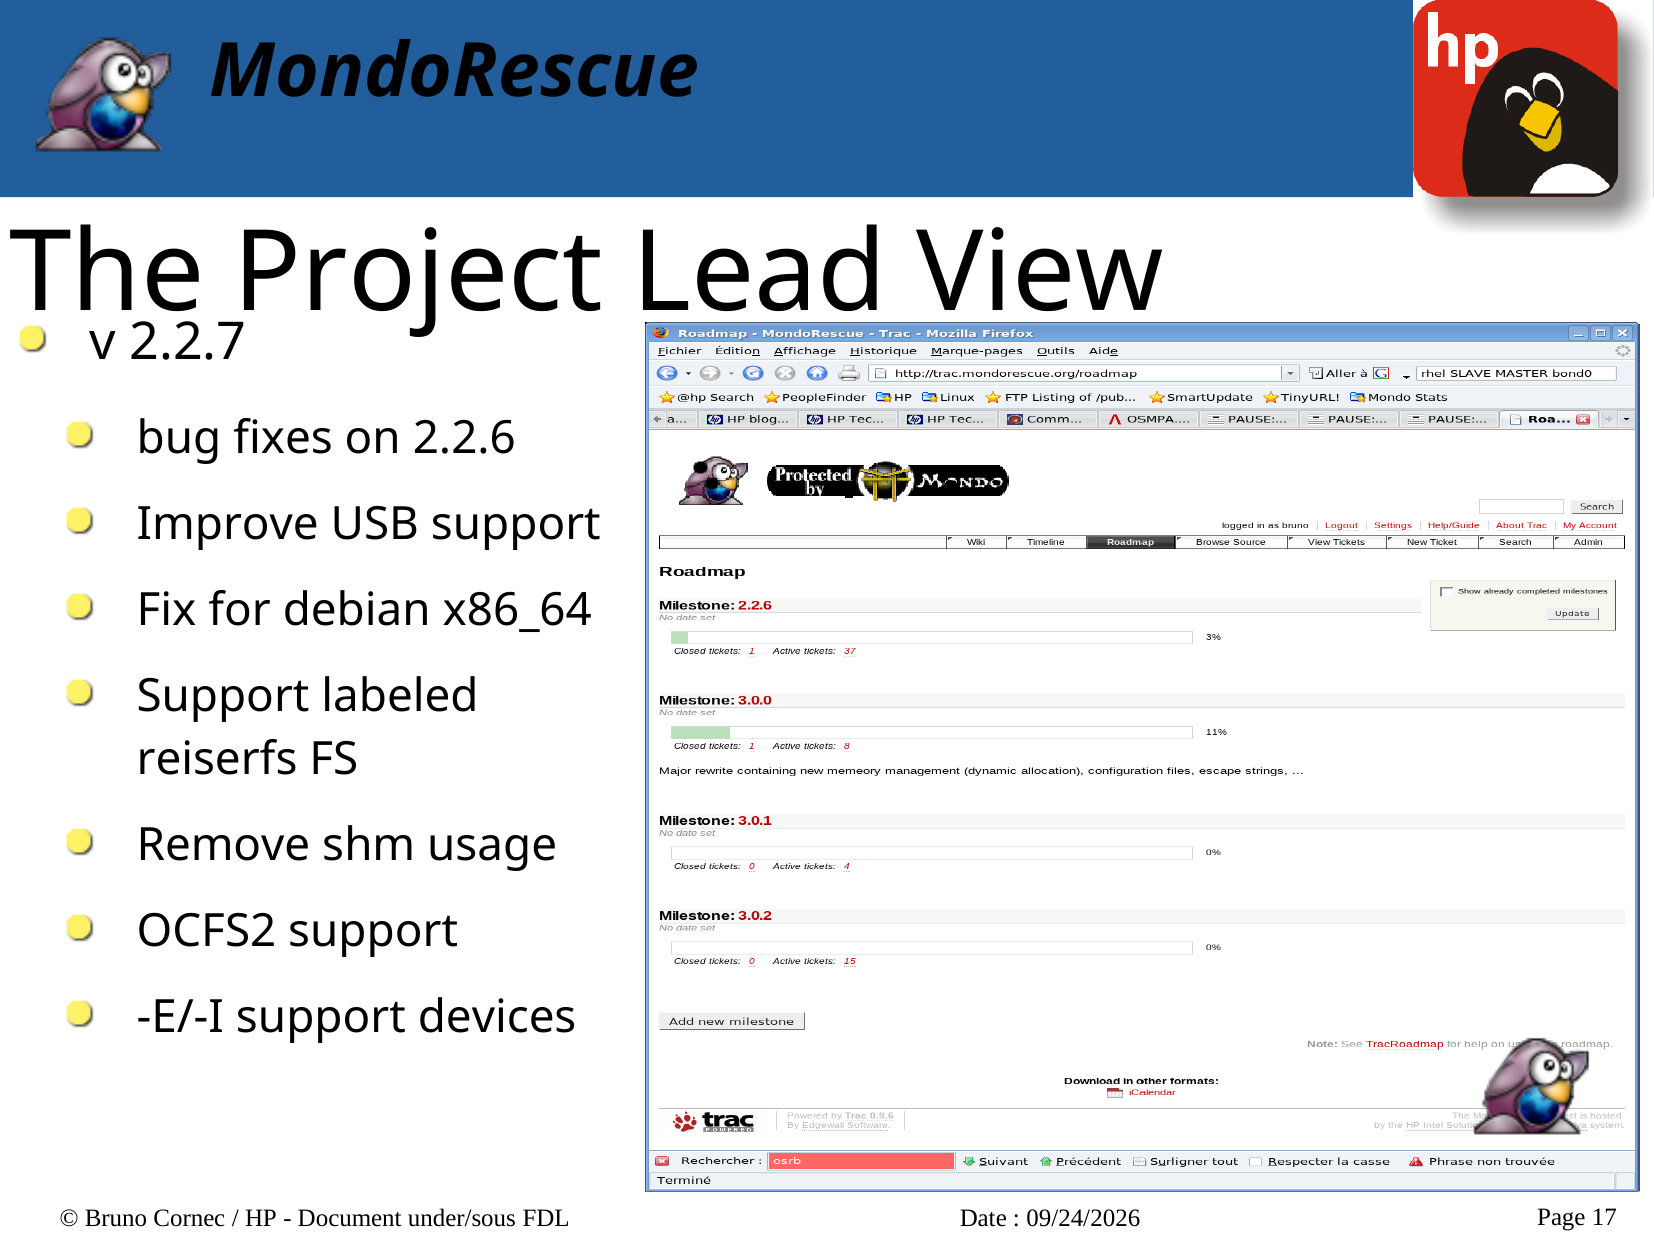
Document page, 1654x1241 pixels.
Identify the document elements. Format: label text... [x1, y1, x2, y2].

list v 2.2.7 bug fixes on 2.2.6 Improve USB support Fix for debian x86_64 Support labeled reiserfs FS Remove shm usage OCFS2 support -E/-I support devices [6, 303, 623, 1241]
picture [0, 0, 211, 199]
picture [1413, 0, 1654, 235]
text_box The Project Lead View [9, 189, 1205, 330]
picture [645, 322, 1640, 1192]
